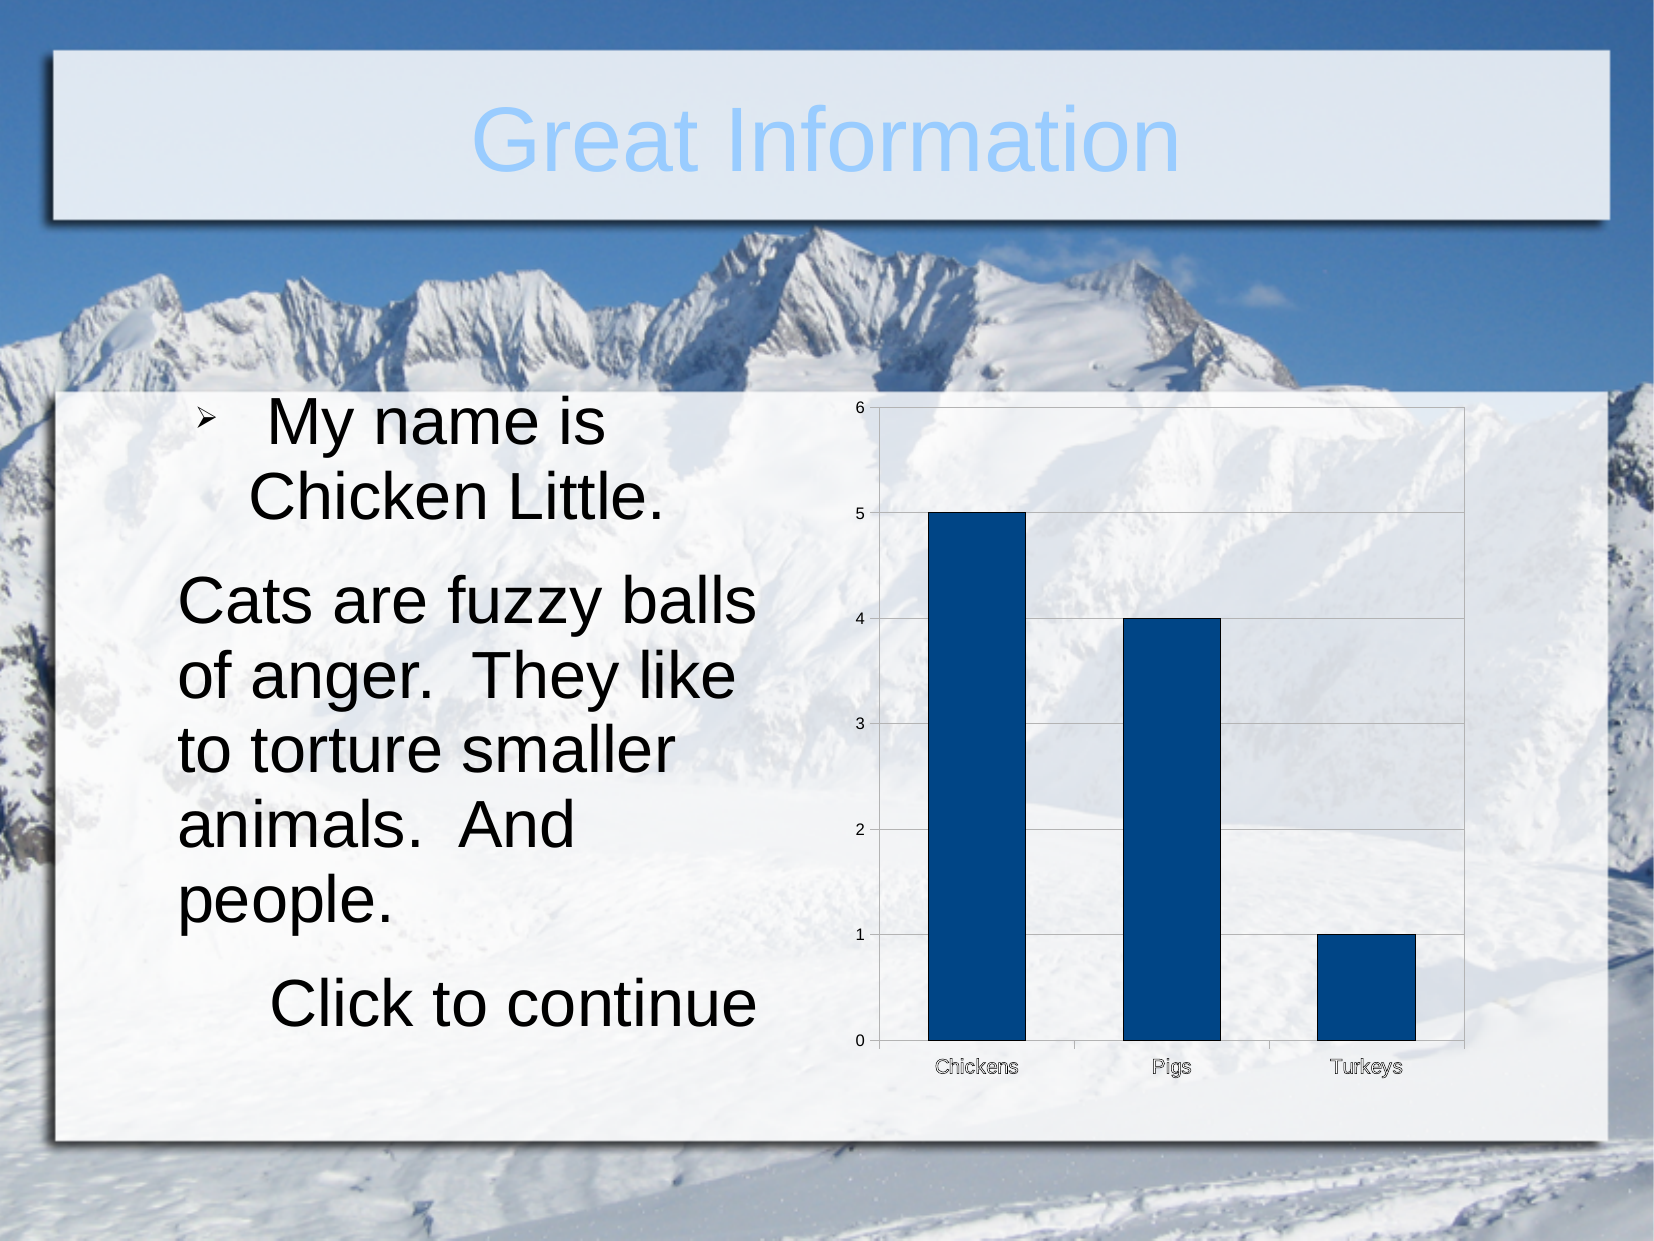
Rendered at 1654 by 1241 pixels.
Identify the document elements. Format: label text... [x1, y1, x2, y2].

picture [0, 0, 1654, 1241]
chart [842, 383, 1477, 1093]
title Great Information [59, 61, 1595, 219]
list My name is Chicken Little. Cats are fuzzy balls of anger. They like to torture smaller animals. And people. Click to continue [177, 383, 812, 1093]
